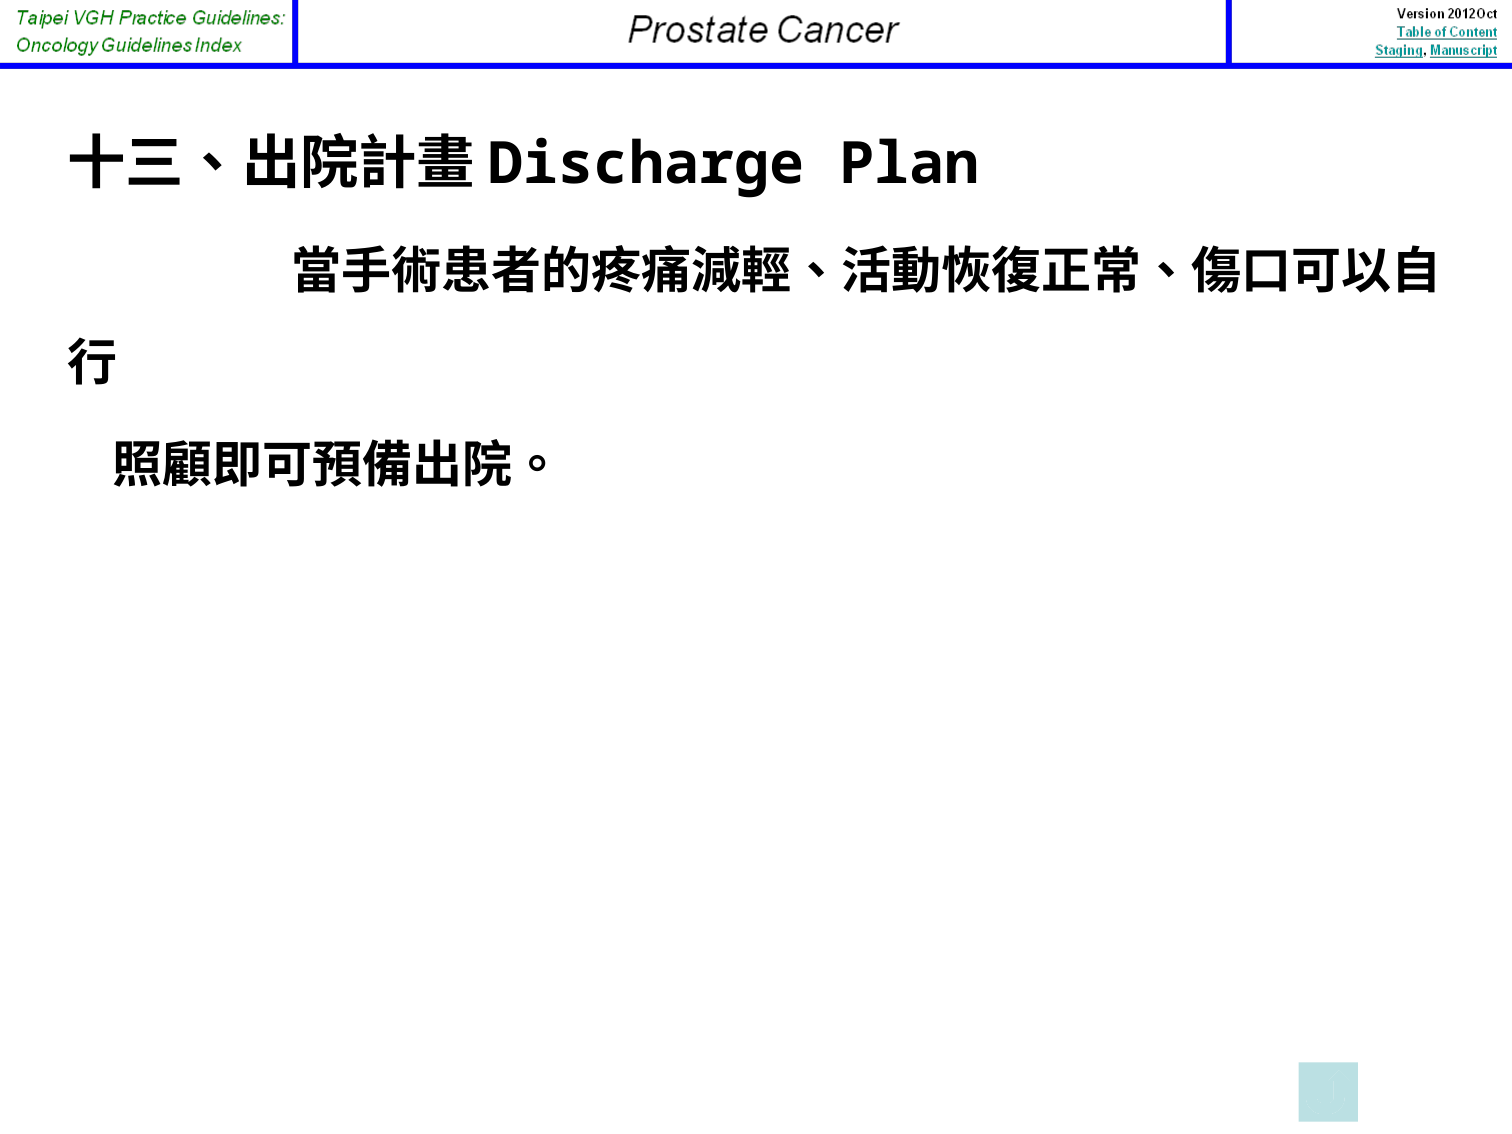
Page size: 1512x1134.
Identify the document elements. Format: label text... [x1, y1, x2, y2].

subtitle 十三、出院計畫Discharge Plan 當手術患者的疼痛減輕、活動恢復正常、傷口可以自行 照顧即可預備出院。 [52, 82, 1477, 426]
